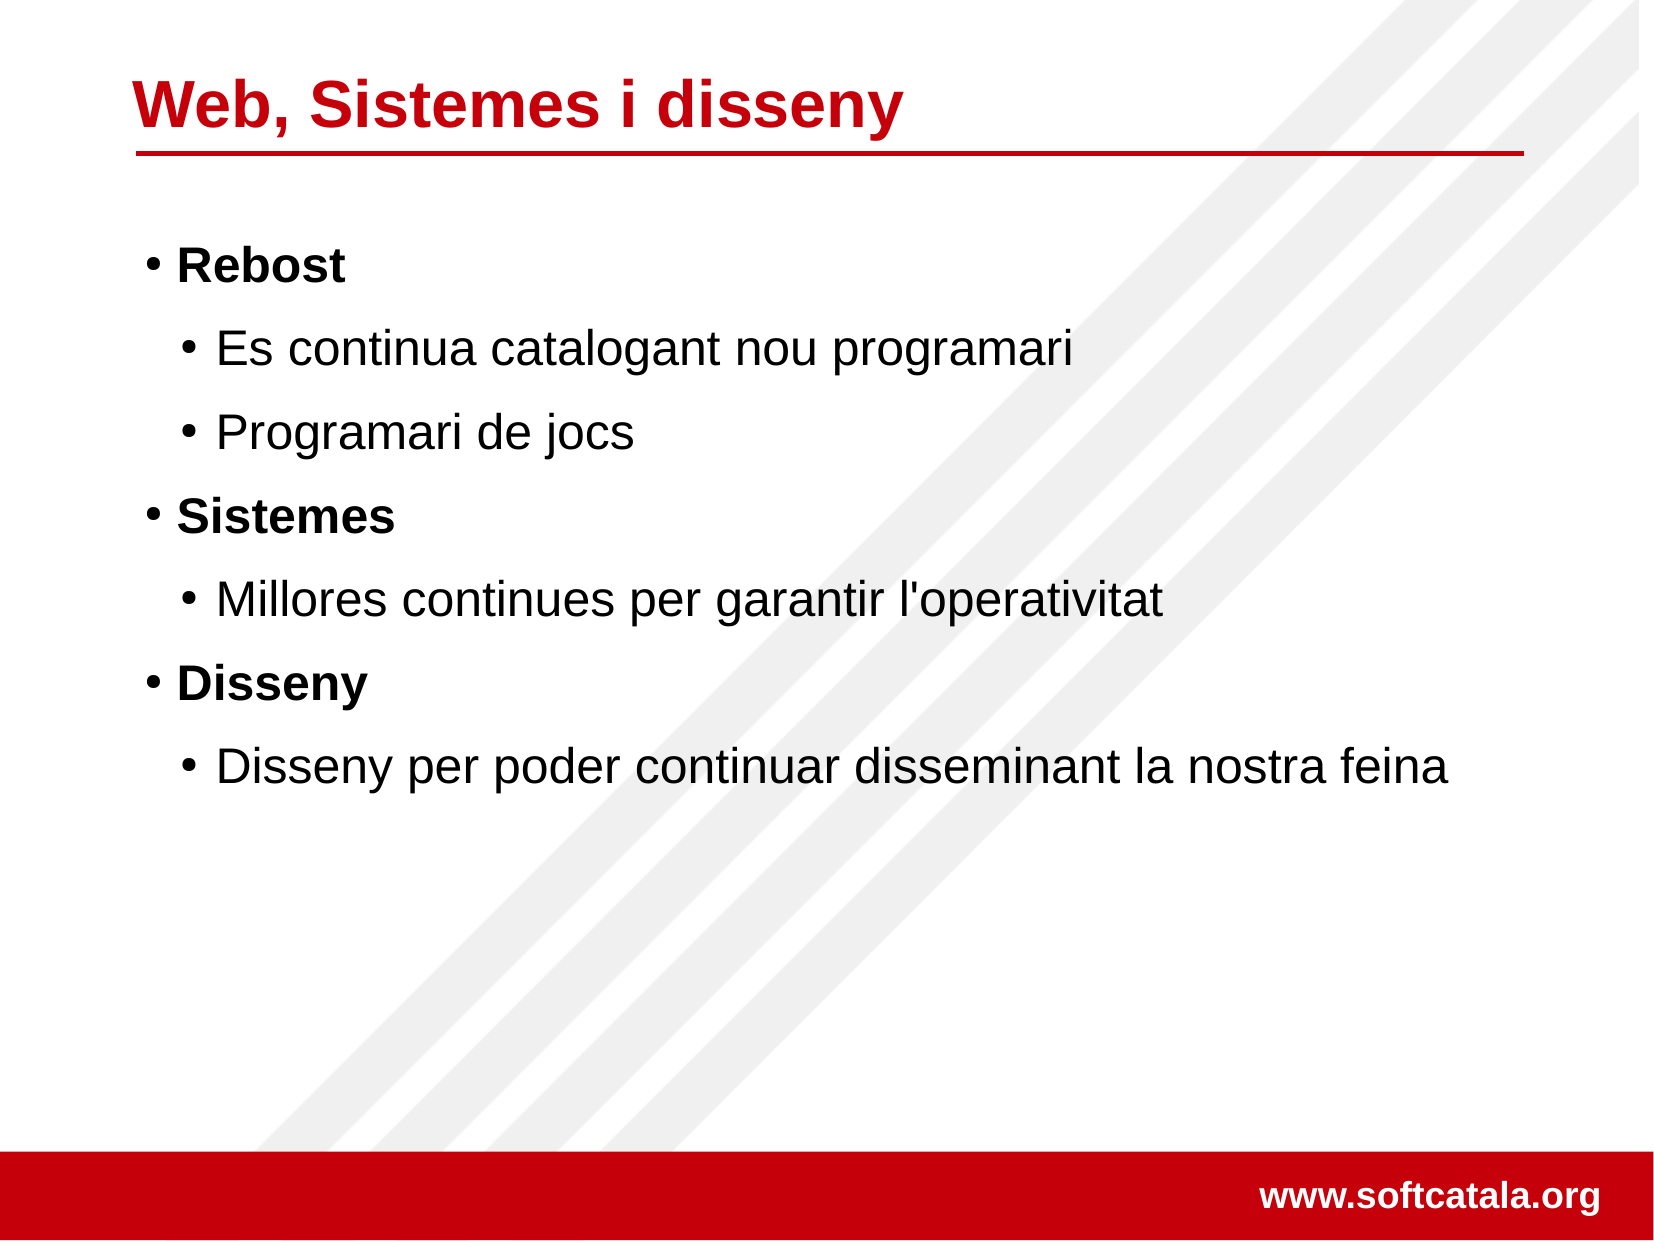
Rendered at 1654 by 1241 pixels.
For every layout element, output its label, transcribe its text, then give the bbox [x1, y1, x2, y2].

text_box Web, Sistemes i disseny [118, 59, 1501, 149]
text_box Rebost Es continua catalogant nou programari Programari de jocs Sistemes Millores continues per garantir l'operativitat Disseny Disseny per poder continuar disseminant la nostra feina [129, 201, 1512, 780]
text_box www.softcatala.org [0, 1151, 1654, 1241]
picture [0, 0, 1639, 1151]
